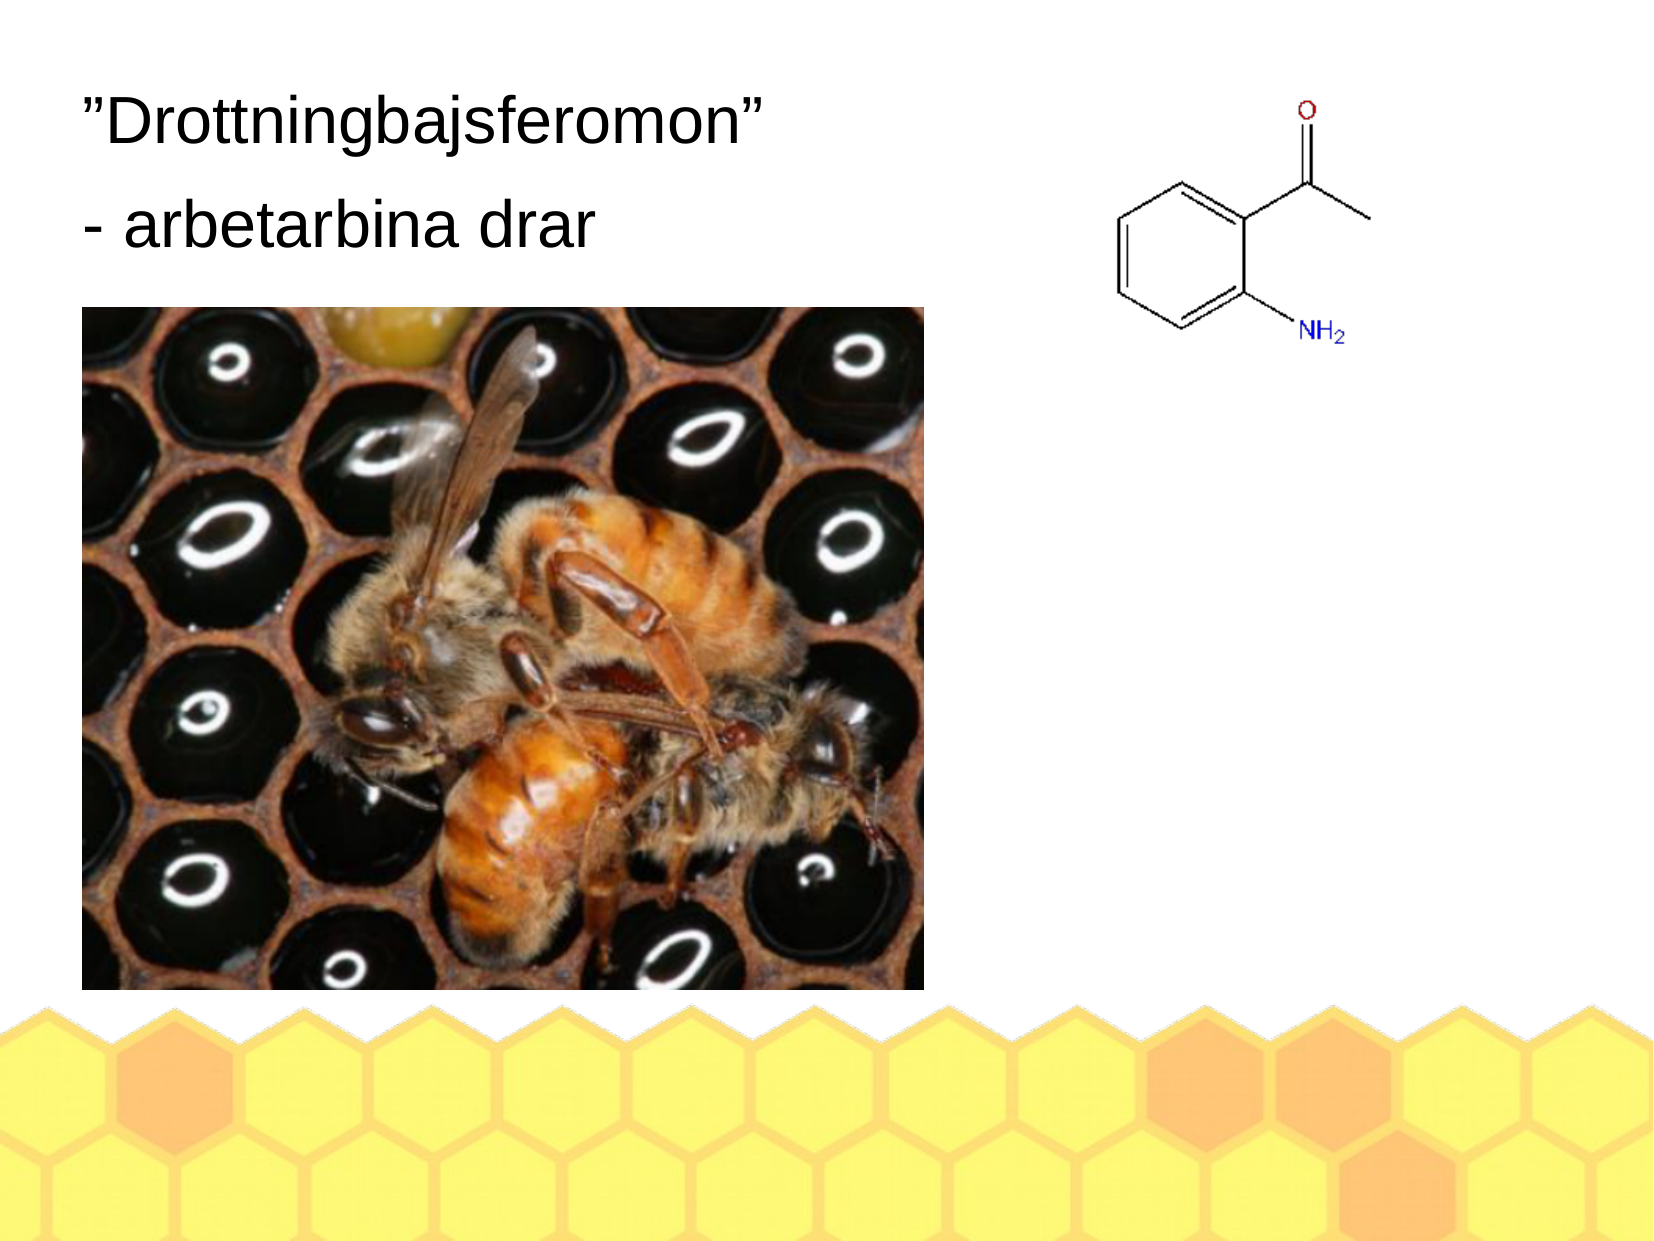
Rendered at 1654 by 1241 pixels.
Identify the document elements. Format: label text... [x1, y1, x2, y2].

picture [961, 90, 1529, 355]
picture [82, 307, 924, 990]
list ”Drottningbajsferomon” - arbetarbina drar [82, 82, 1571, 1010]
picture [0, 1001, 1654, 1241]
